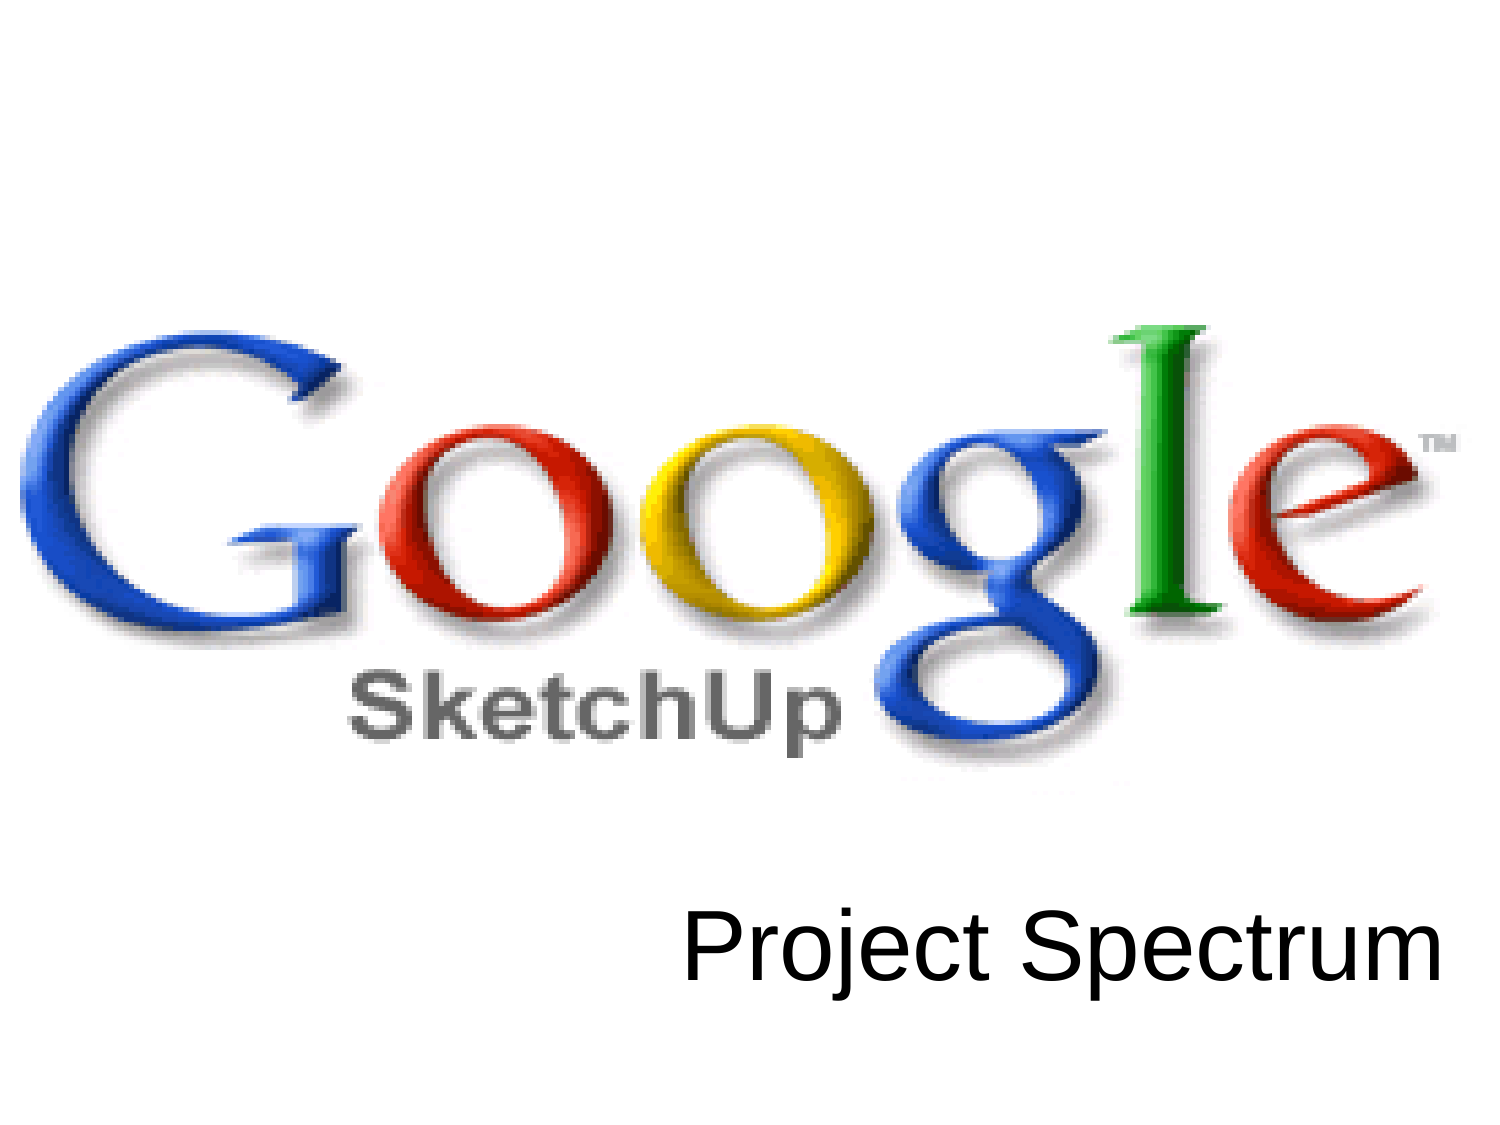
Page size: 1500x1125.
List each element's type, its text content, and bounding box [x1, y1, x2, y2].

title Project Spectrum [643, 819, 1483, 1016]
picture [0, 293, 1500, 810]
